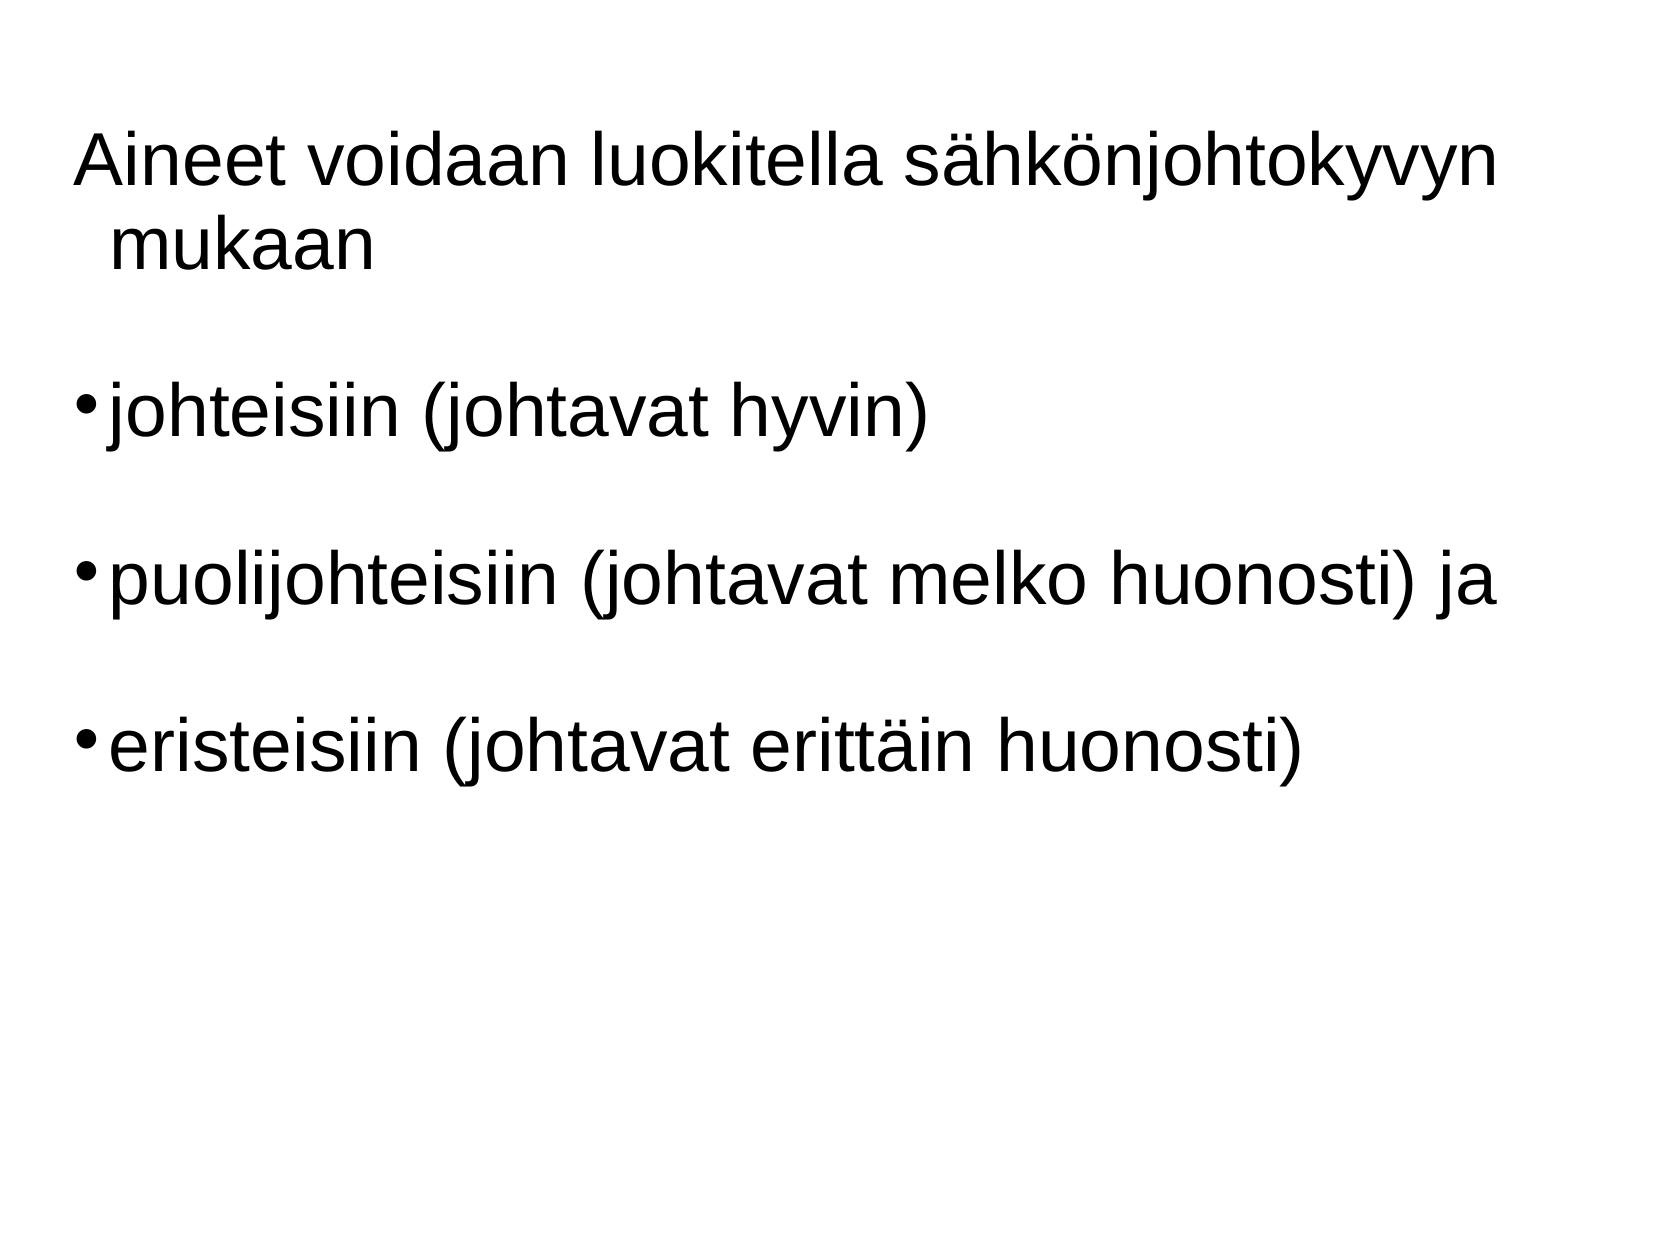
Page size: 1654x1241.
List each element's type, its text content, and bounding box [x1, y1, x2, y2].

text_box Aineet voidaan luokitella sähkönjohtokyvyn mukaan johteisiin (johtavat hyvin) puolijohteisiin (johtavat melko huonosti) ja eristeisiin (johtavat erittäin huonosti) [59, 106, 1583, 1128]
